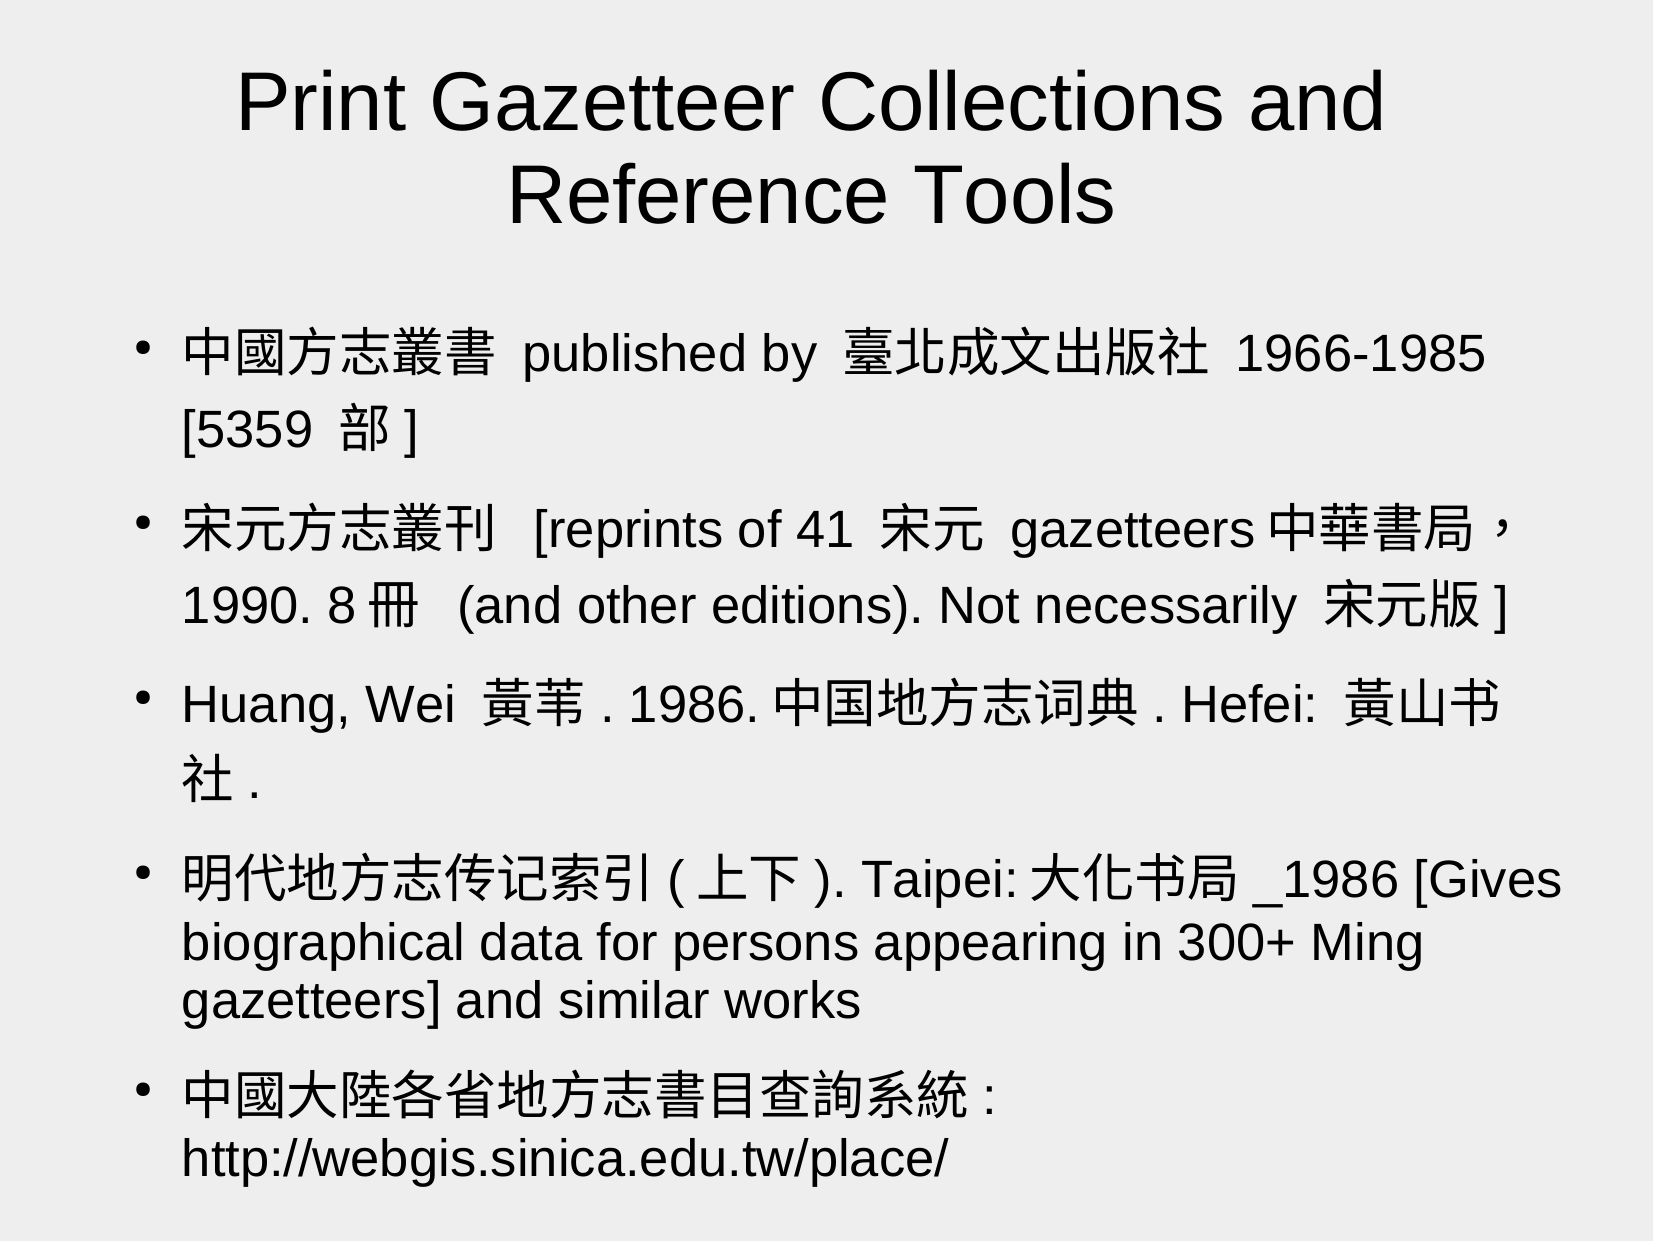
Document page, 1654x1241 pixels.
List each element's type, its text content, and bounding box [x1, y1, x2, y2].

list 中國方志叢書 published by 臺北成文出版社 1966-1985 [5359 部] 宋元方志叢刊 [reprints of 41 宋元 gazetteers中華書局，1990. 8冊 (and other editions). Not necessarily 宋元版] Huang, Wei 黃苇. 1986.中国地方志词典. Hefei: 黃山书社. 明代地方志传记索引(上下). Taipei:大化书局_1986 [Gives biographical data for persons appearing in 300+ Ming gazetteers] and similar works 中國大陸各省地方志書目查詢系統: http://webgis.sinica.edu.tw/place/ [118, 310, 1571, 1195]
title Print Gazetteer Collections and Reference Tools [118, 55, 1506, 242]
